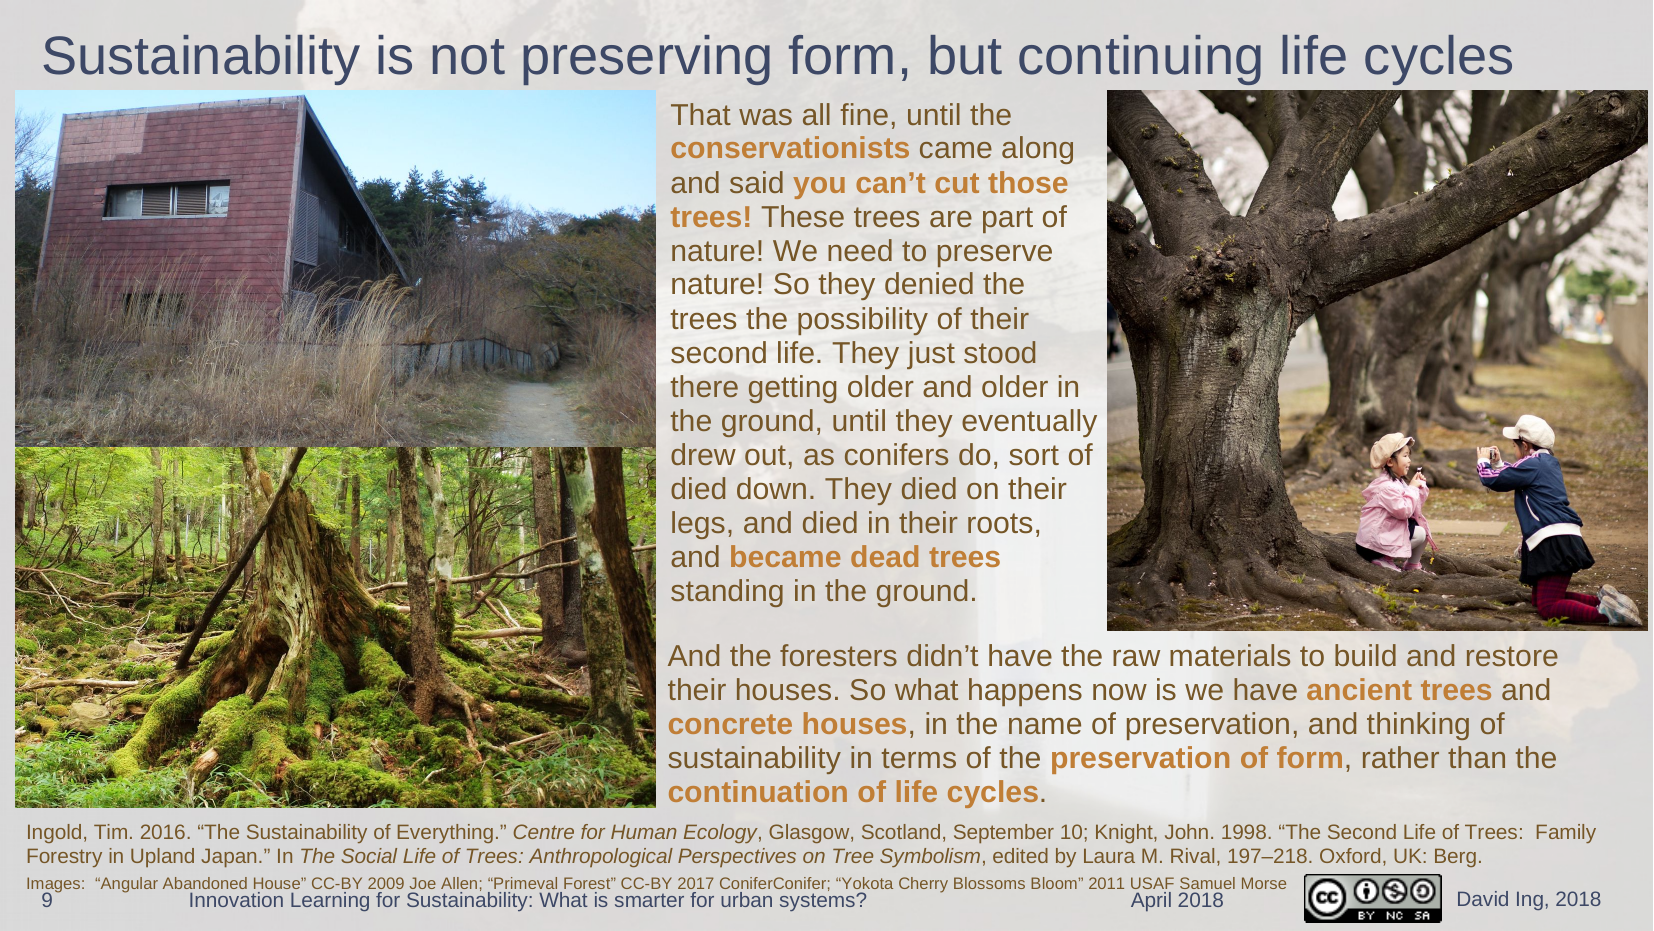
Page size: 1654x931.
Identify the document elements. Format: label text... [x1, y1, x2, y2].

picture [15, 90, 656, 808]
text_box And the foresters didn’t have the raw materials to build and restore their houses. So what happens now is we have ancient trees and concrete houses, in the name of preservation, and thinking of sustainability in terms of the preservation of form, rather than the continuation of life cycles. [652, 631, 1622, 817]
text_box Images: “Angular Abandoned House” CC-BY 2009 Joe Allen; “Primeval Forest” CC-BY 2017 ConiferConifer; “Yokota Cherry Blossoms Bloom” 2011 USAF Samuel Morse [11, 866, 1642, 901]
text_box Ingold, Tim. 2016. “The Sustainability of Everything.” Centre for Human Ecology, Glasgow, Scotland, September 10; Knight, John. 1998. “The Second Life of Trees: Family Forestry in Upland Japan.” In The Social Life of Trees: Anthropological Perspectives on Tree Symbolism, edited by Laura M. Rival, 197–218. Oxford, UK: Berg. [11, 813, 1651, 876]
title Sustainability is not preserving form, but continuing life cycles [41, 30, 1613, 90]
text_box Value-elevating co-creation Providers and customer mutually experience, and then improve [0, 0, 1653, 931]
picture [1107, 90, 1648, 631]
text_box That was all fine, until the conservationists came along and said you can’t cut those trees! These trees are part of nature! We need to preserve nature! So they denied the trees the possibility of their second life. They just stood there getting older and older in the ground, until they eventually drew out, as conifers do, sort of died down. They died on their legs, and died in their roots, and became dead trees standing in the ground. [656, 90, 1107, 624]
picture [1304, 901, 1442, 923]
